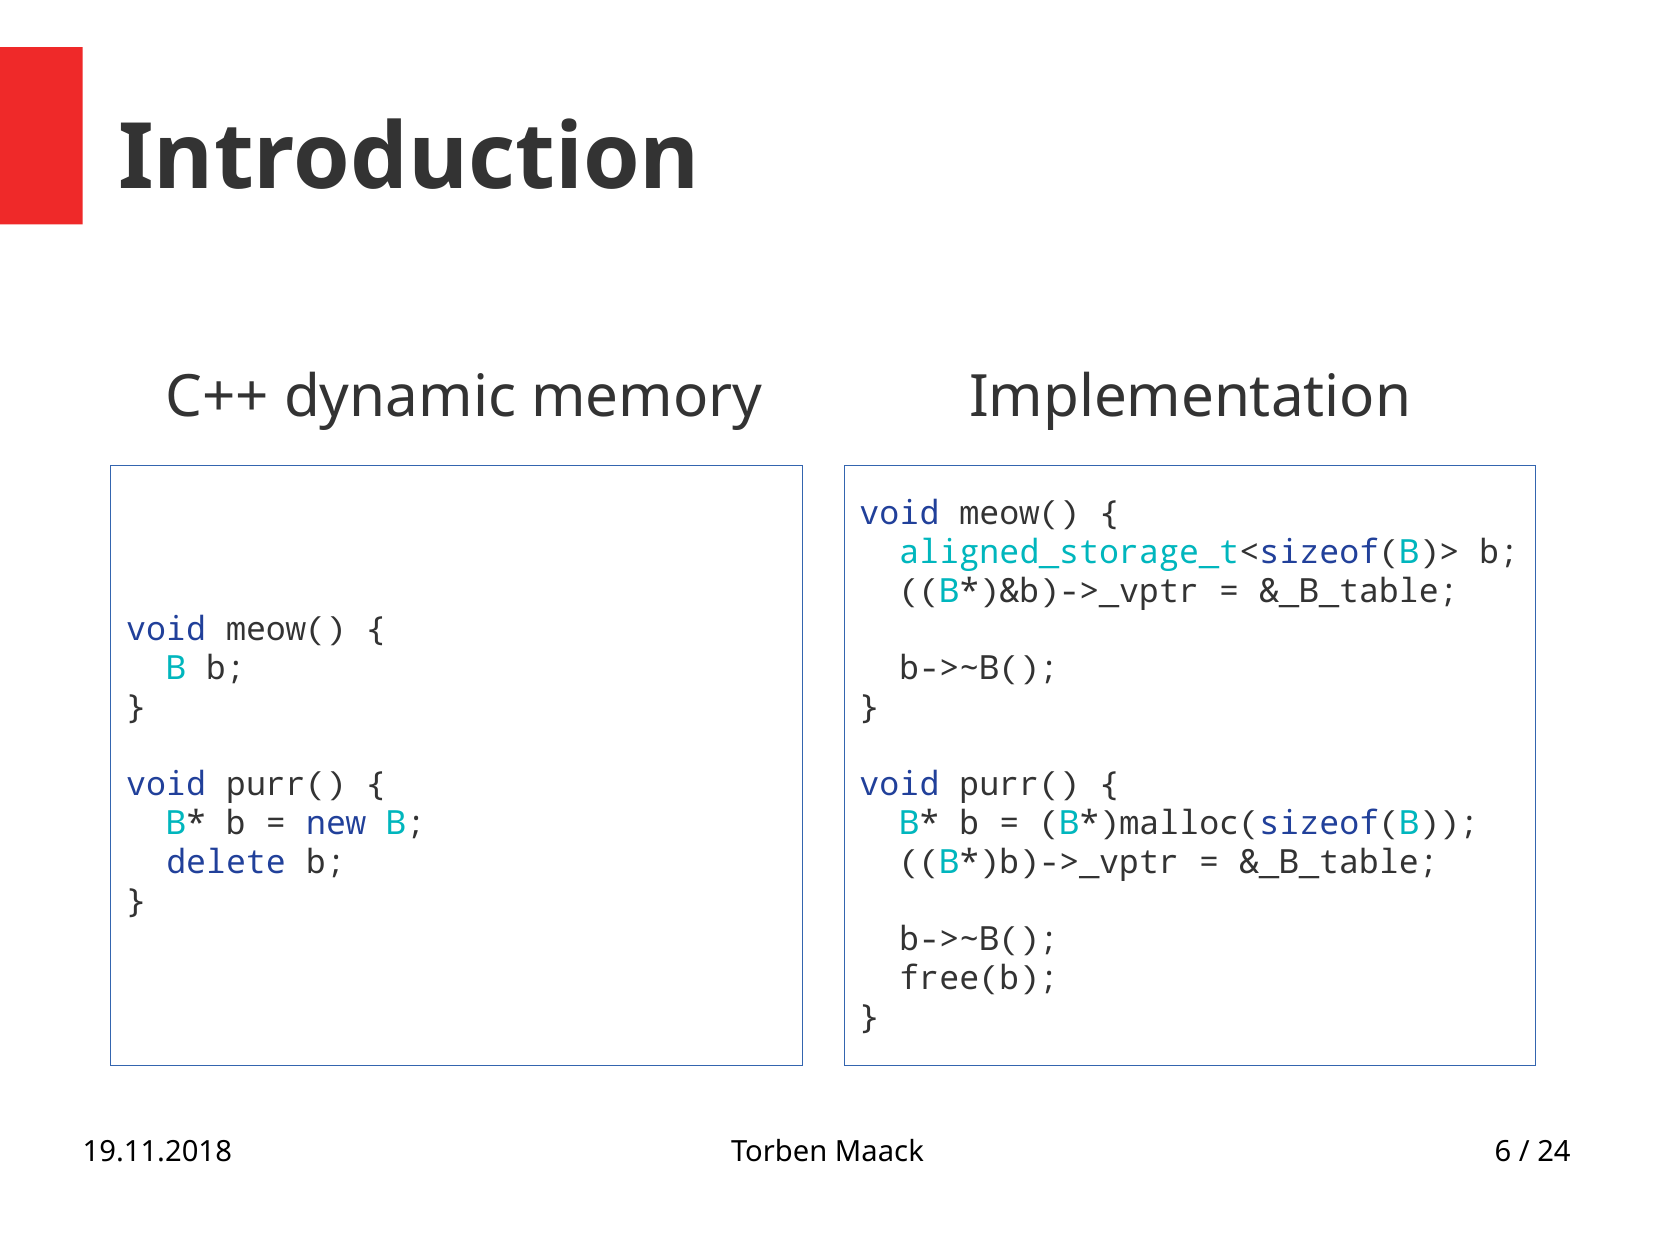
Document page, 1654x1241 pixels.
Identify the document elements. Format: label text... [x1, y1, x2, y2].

list void meow() { B b; } void purr() { B* b = new B; delete b; } [110, 465, 803, 1066]
list void meow() { aligned_storage_t<sizeof(B)> b; ((B*)&b)->_vptr = &_B_table; b->~B(); } void purr() { B* b = (B*)malloc(sizeof(B)); ((B*)b)->_vptr = &_B_table; b->~B(); free(b); } [844, 465, 1536, 1066]
title Introduction [118, 49, 1571, 257]
list C++ dynamic memory [118, 354, 810, 421]
list Implementation [844, 354, 1536, 421]
